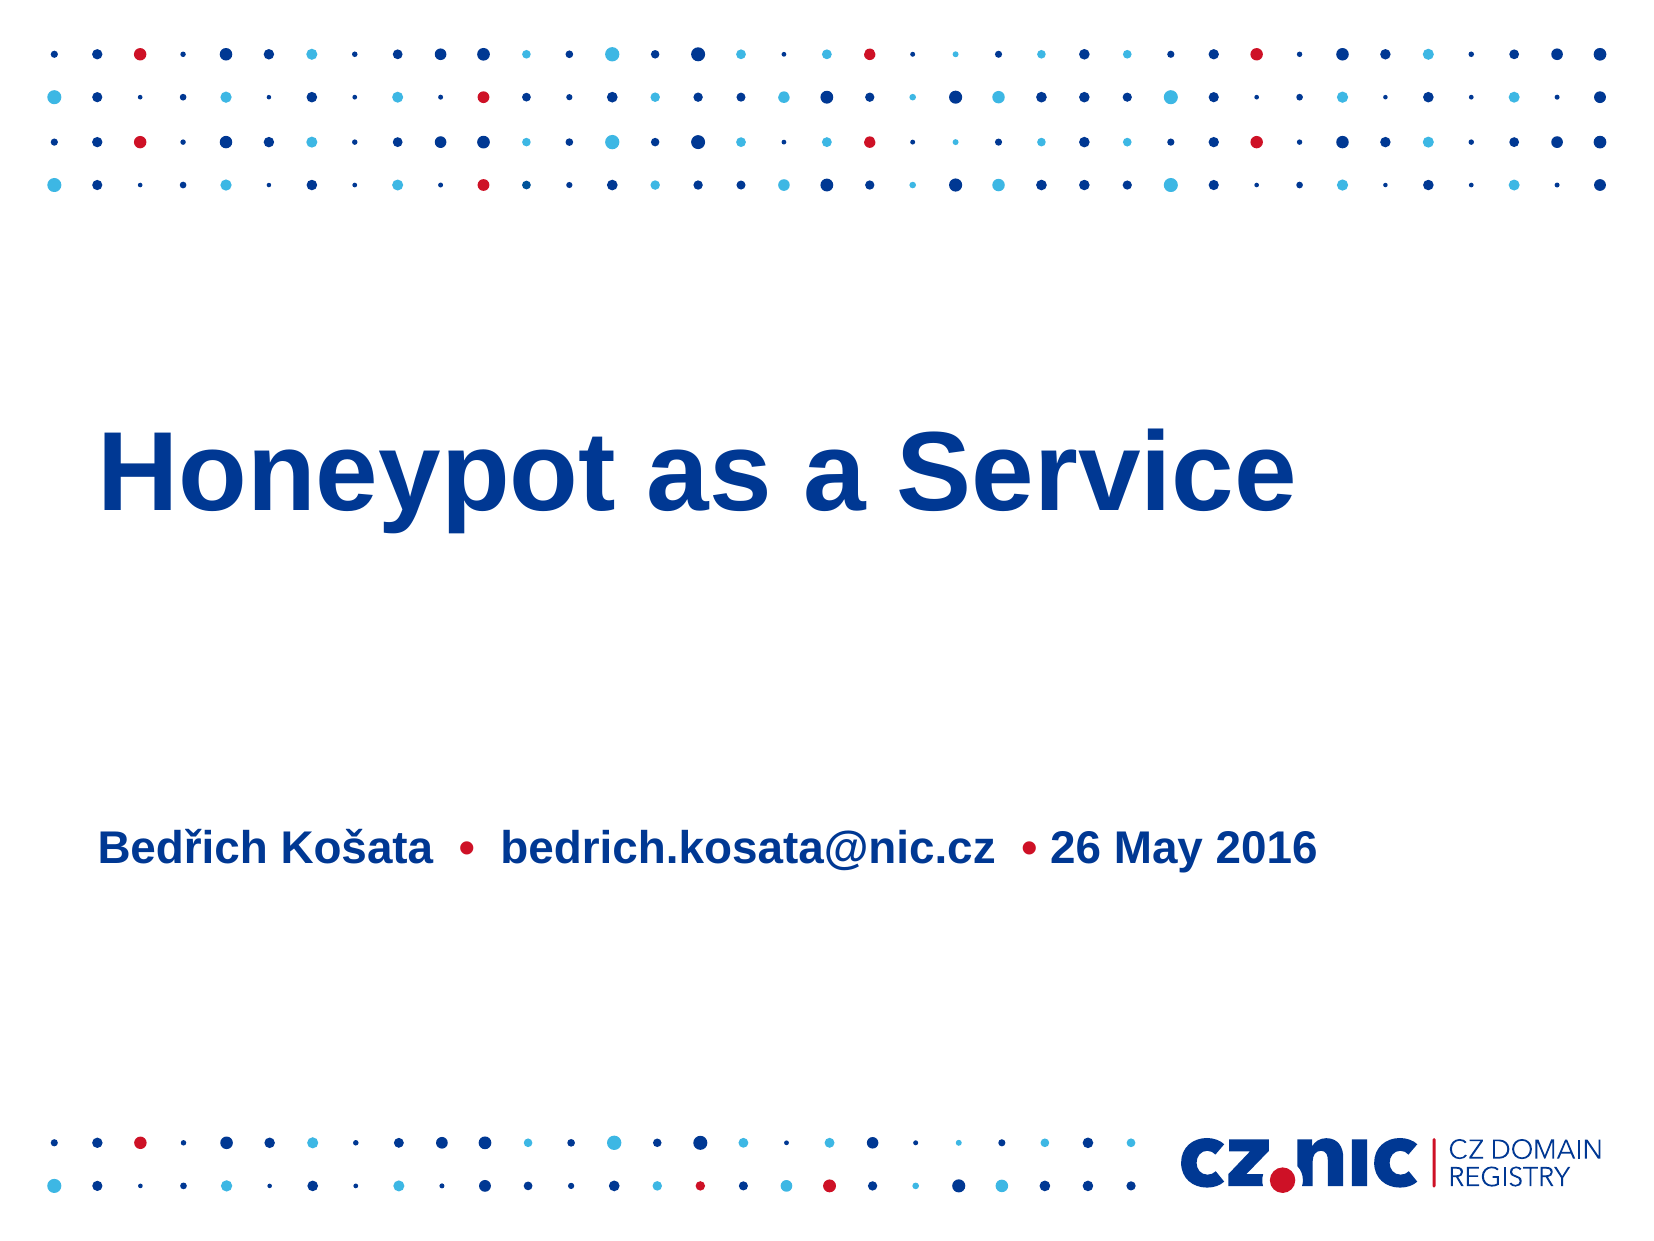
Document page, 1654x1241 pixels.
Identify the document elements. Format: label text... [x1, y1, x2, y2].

text_box Honeypot as a Service [82, 401, 1571, 543]
picture [47, 47, 1607, 192]
text_box Bedřich Košata • bedrich.kosata@nic.cz • 26 May 2016 [82, 814, 1347, 882]
